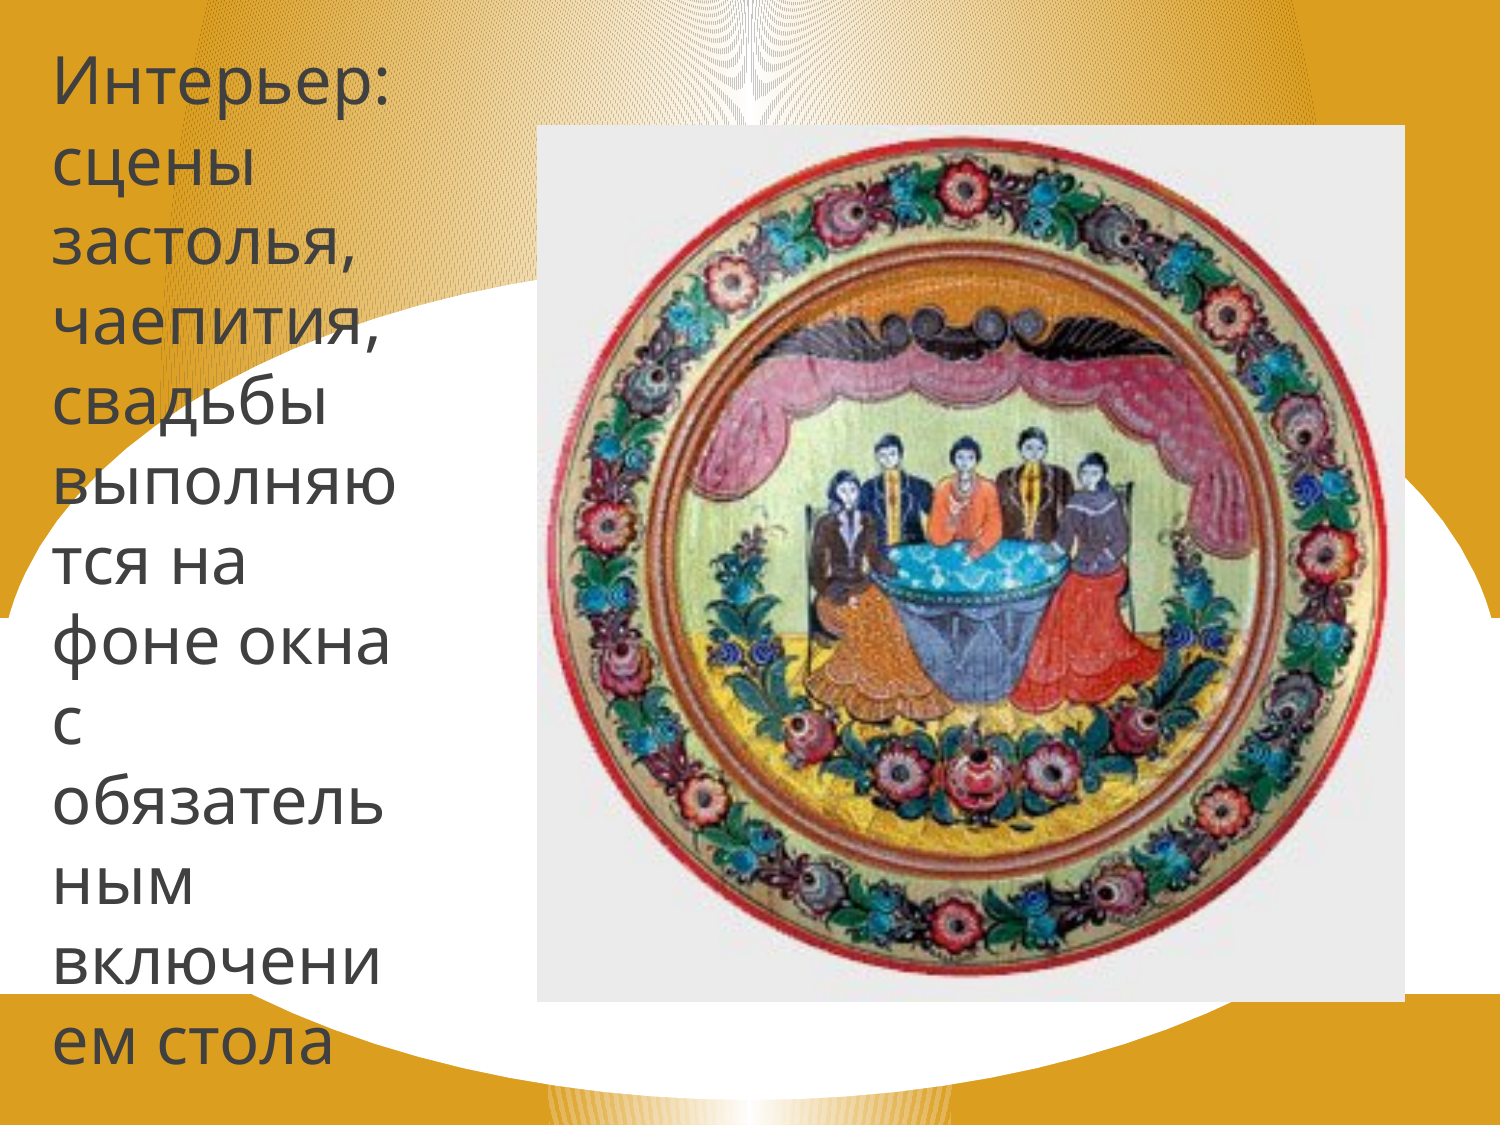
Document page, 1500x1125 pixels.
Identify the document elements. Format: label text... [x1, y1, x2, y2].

picture [537, 125, 1405, 1002]
list Интерьер: сцены застолья, чаепития, свадьбы выполняются на фоне окна с обязательным включением стола [29, 30, 432, 1071]
